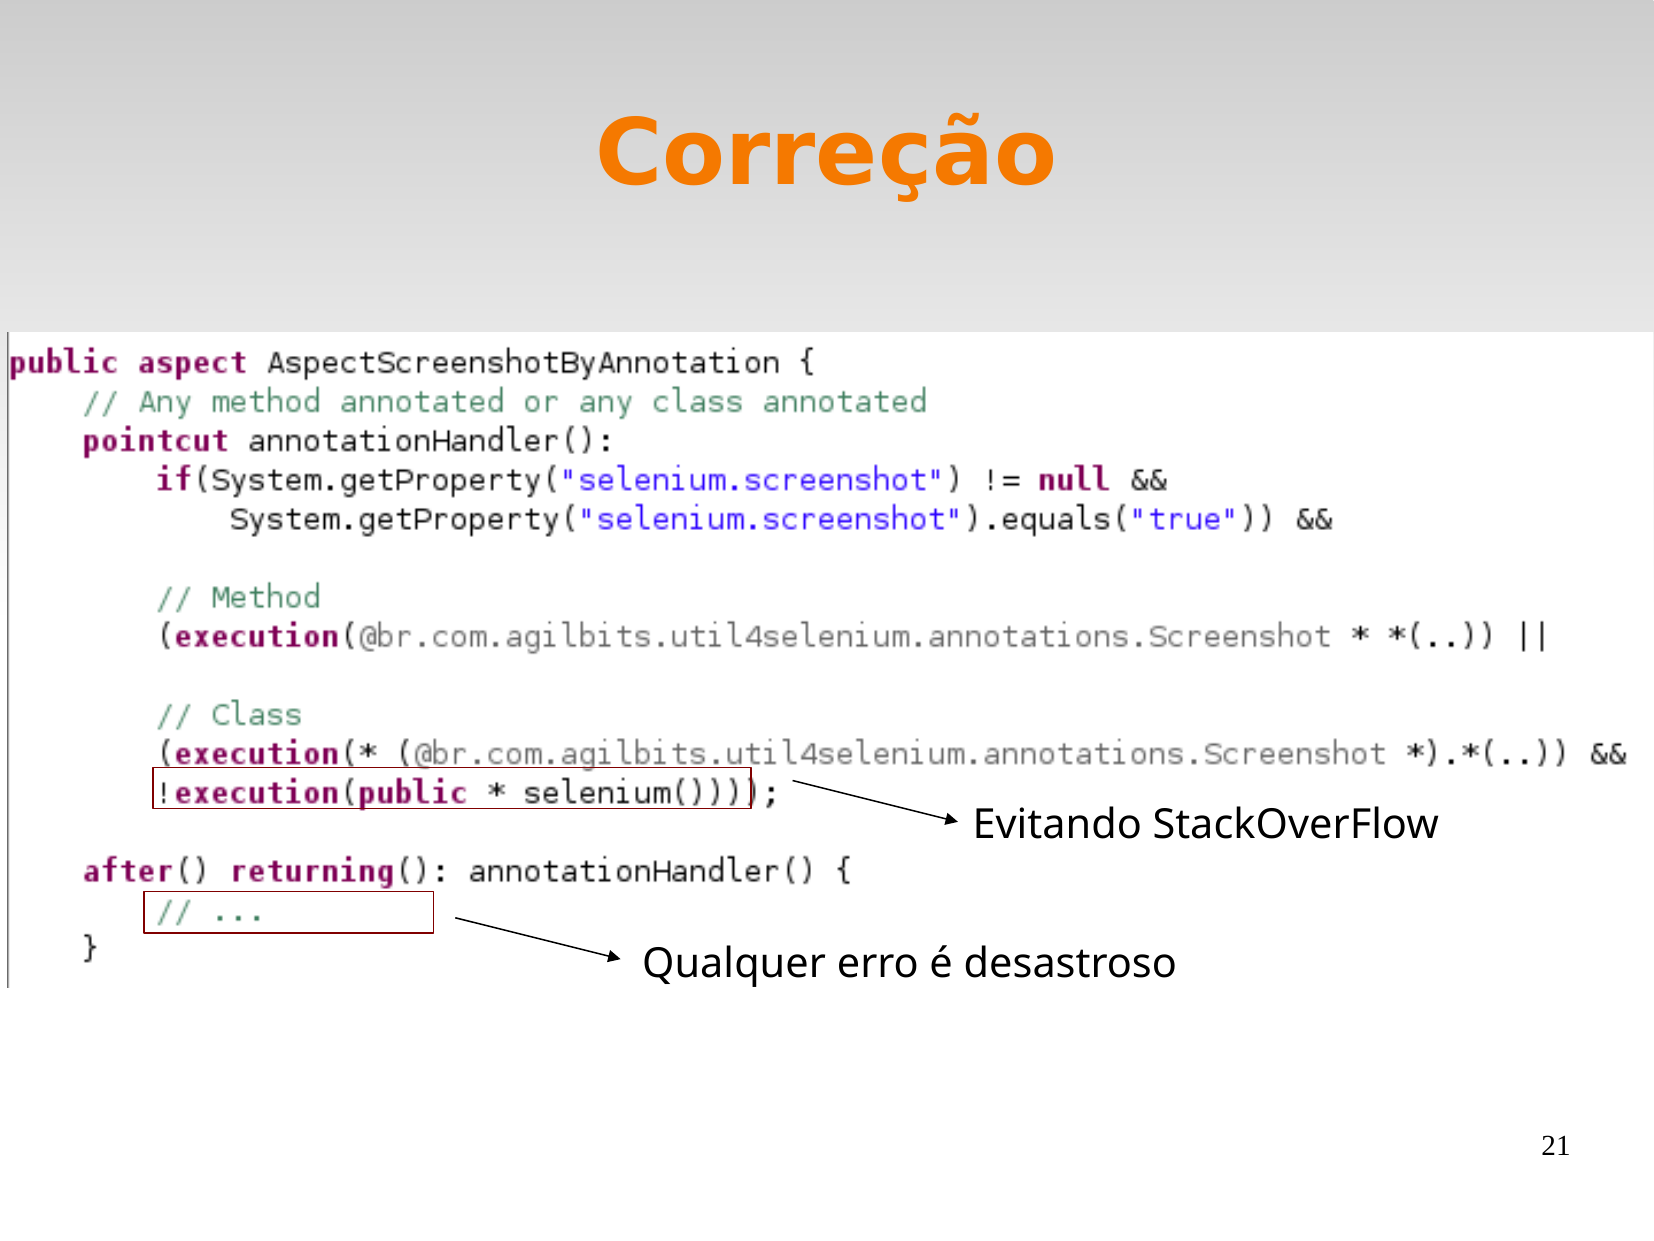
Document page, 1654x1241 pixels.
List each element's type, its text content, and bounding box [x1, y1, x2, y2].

title Correção [82, 49, 1571, 257]
text_box Qualquer erro é desastroso [627, 926, 1207, 993]
text_box Evitando StackOverFlow [957, 787, 1496, 854]
picture [7, 332, 1654, 988]
